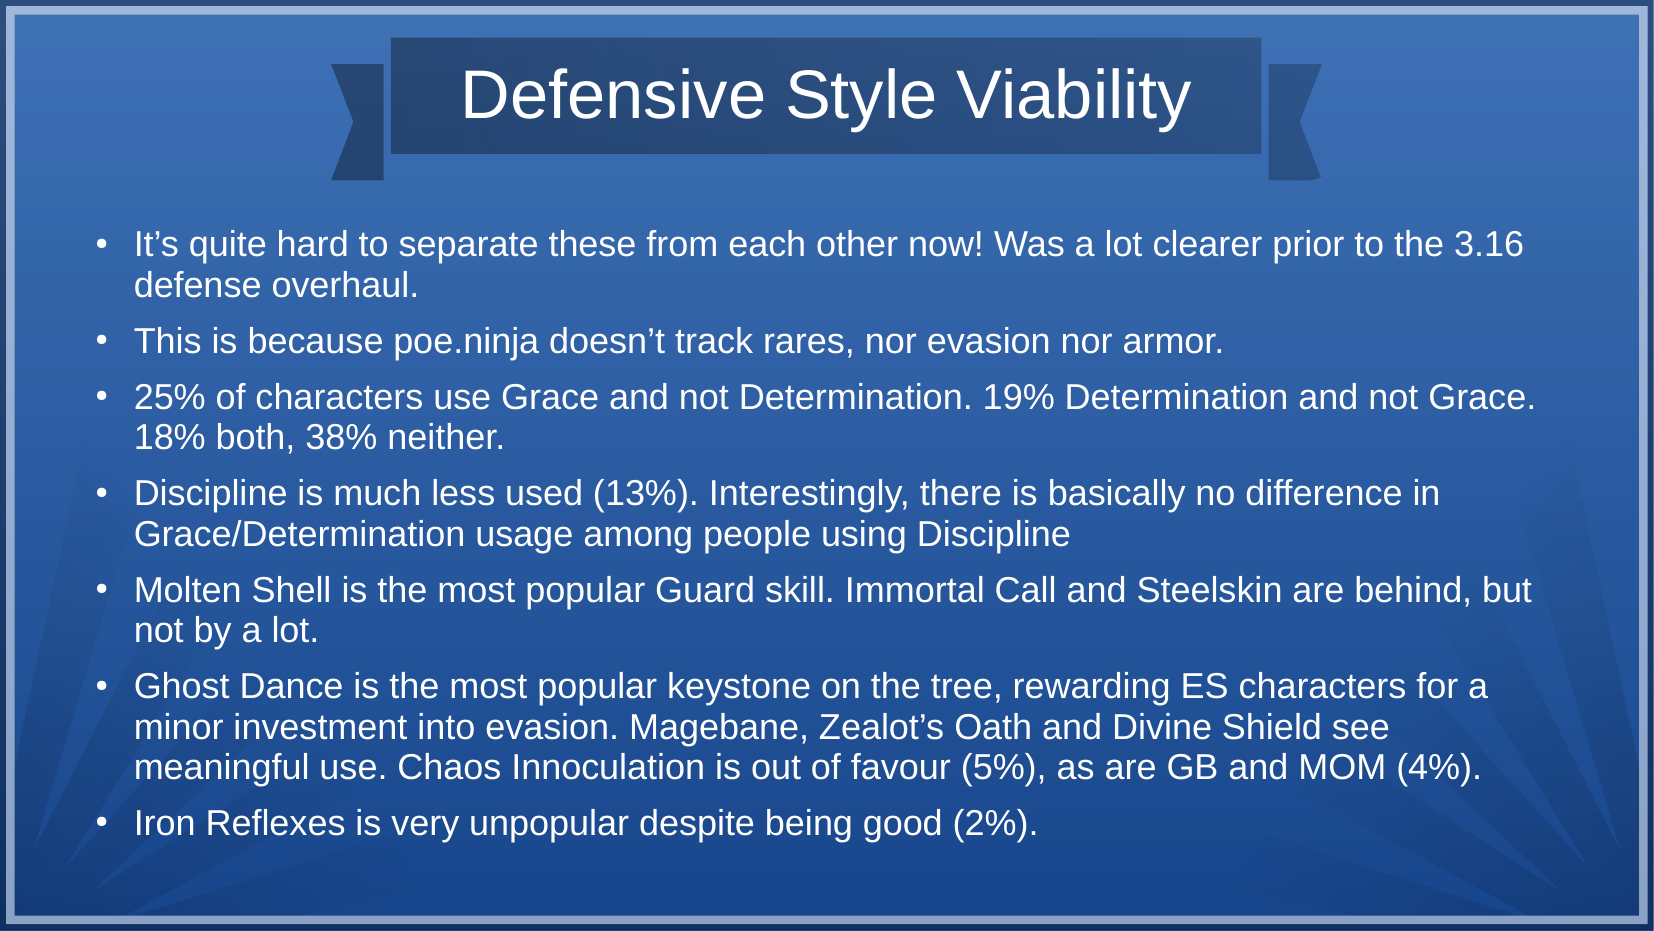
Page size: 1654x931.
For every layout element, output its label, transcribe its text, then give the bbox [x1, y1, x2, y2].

title Defensive Style Viability [389, 35, 1264, 154]
list It’s quite hard to separate these from each other now! Was a lot clearer prior to the 3.16 defense overhaul. This is because poe.ninja doesn’t track rares, nor evasion nor armor. 25% of characters use Grace and not Determination. 19% Determination and not Grace. 18% both, 38% neither. Discipline is much less used (13%). Interestingly, there is basically no difference in Grace/Determination usage among people using Discipline Molten Shell is the most popular Guard skill. Immortal Call and Steelskin are behind, but not by a lot. Ghost Dance is the most popular keystone on the tree, rewarding ES characters for a minor investment into evasion. Magebane, Zealot’s Oath and Divine Shield see meaningful use. Chaos Innoculation is out of favour (5%), as are GB and MOM (4%). Iron Reflexes is very unpopular despite being good (2%). [82, 224, 1571, 848]
